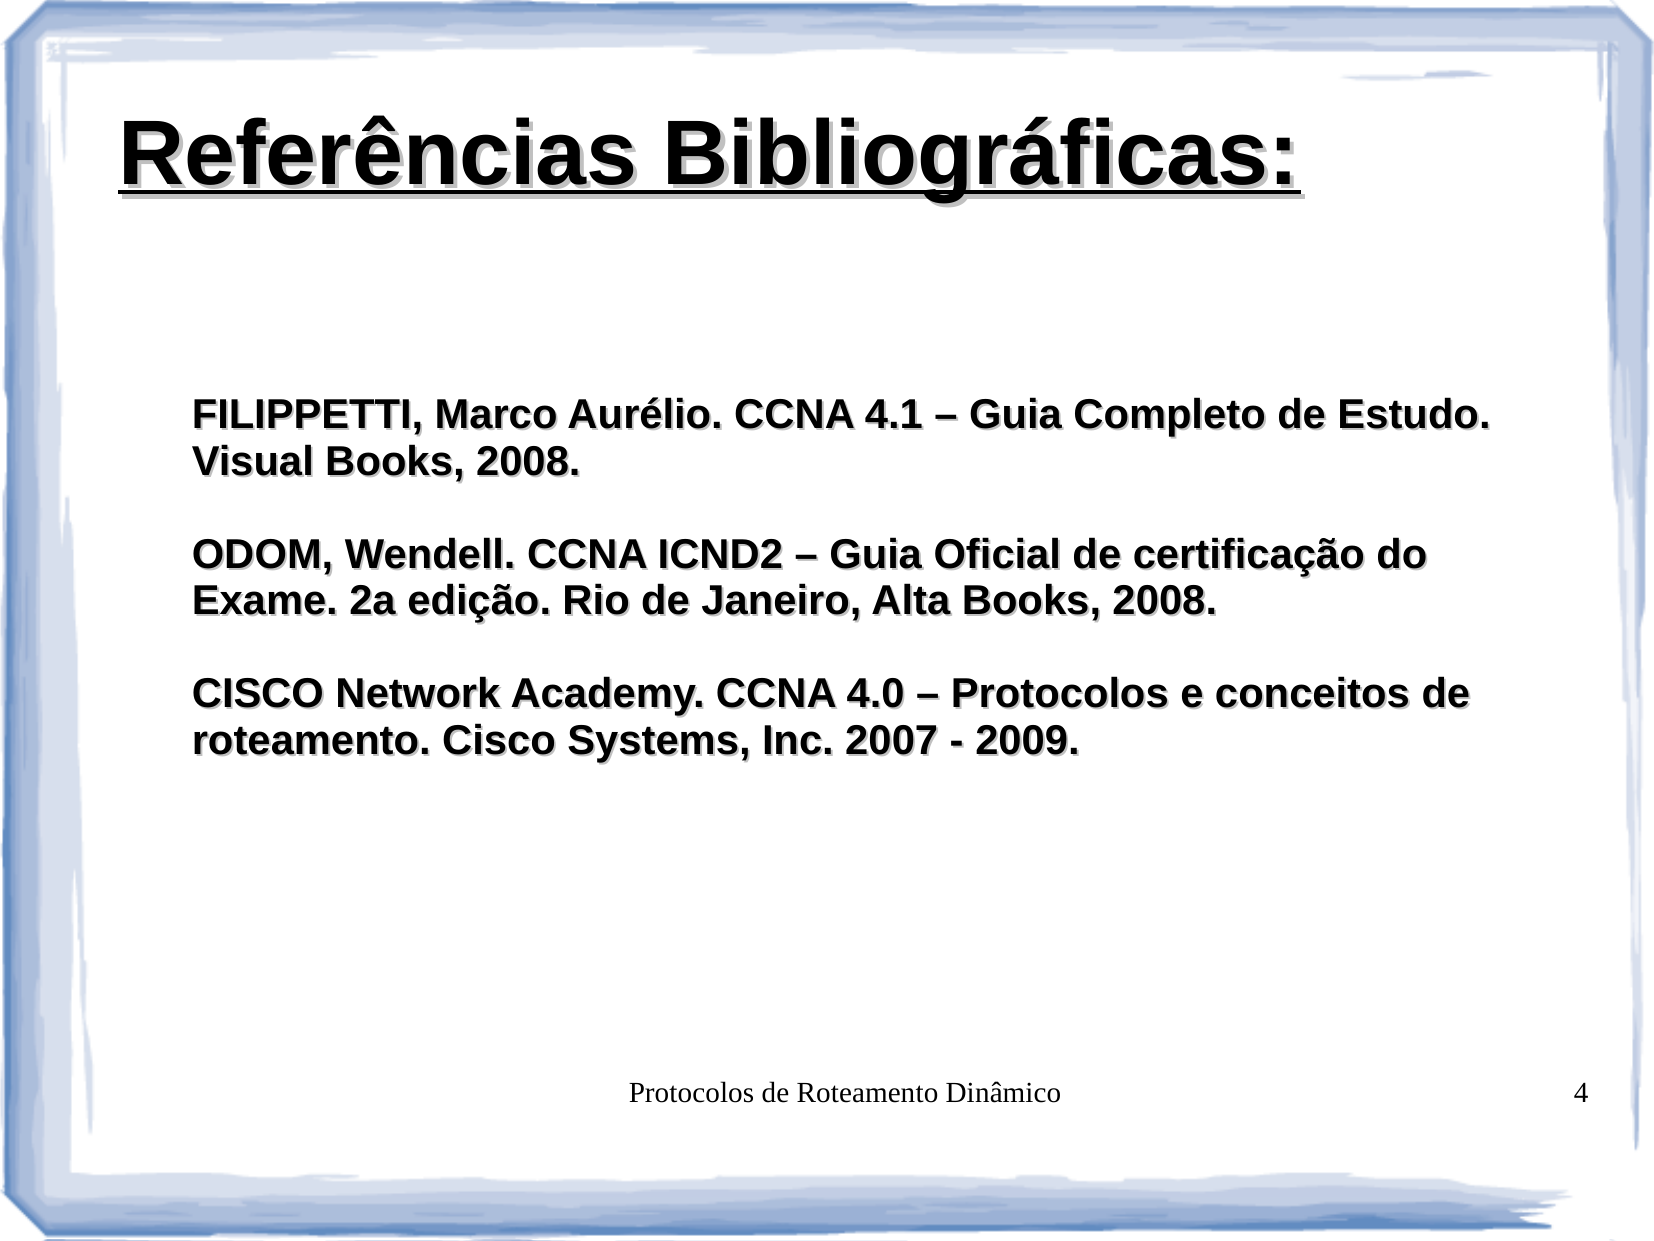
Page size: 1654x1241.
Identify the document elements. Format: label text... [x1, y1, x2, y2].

title Referências Bibliográficas: [118, 49, 1571, 257]
text_box FILIPPETTI, Marco Aurélio. CCNA 4.1 – Guia Completo de Estudo. Visual Books, 2008. ODOM, Wendell. CCNA ICND2 – Guia Oficial de certificação do Exame. 2a edição. Rio de Janeiro, Alta Books, 2008. CISCO Network Academy. CCNA 4.0 – Protocolos e conceitos de roteamento. Cisco Systems, Inc. 2007 - 2009. [177, 383, 1506, 1034]
picture [0, 0, 1654, 1241]
